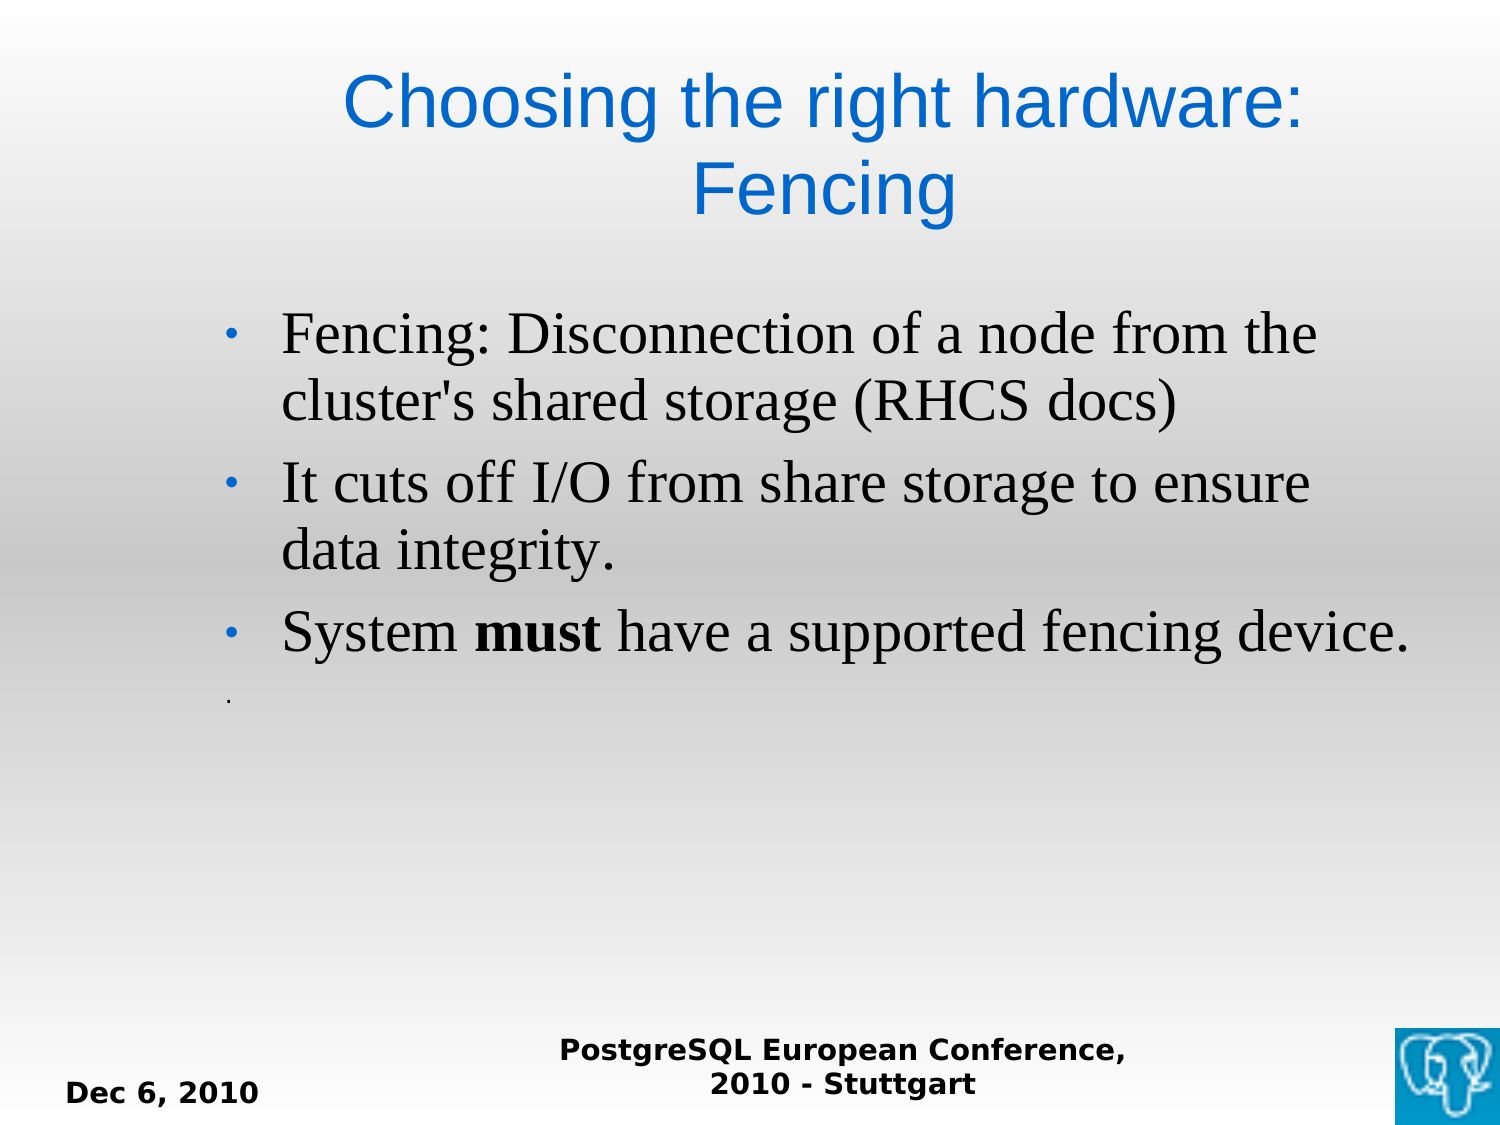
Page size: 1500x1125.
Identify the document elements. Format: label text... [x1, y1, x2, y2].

list Fencing: Disconnection of a node from the cluster's shared storage (RHCS docs) It cuts off I/O from share storage to ensure data integrity. System must have a supported fencing device. . [224, 299, 1425, 975]
title Choosing the right hardware: Fencing [224, 49, 1425, 238]
picture [1400, 1033, 1492, 1118]
